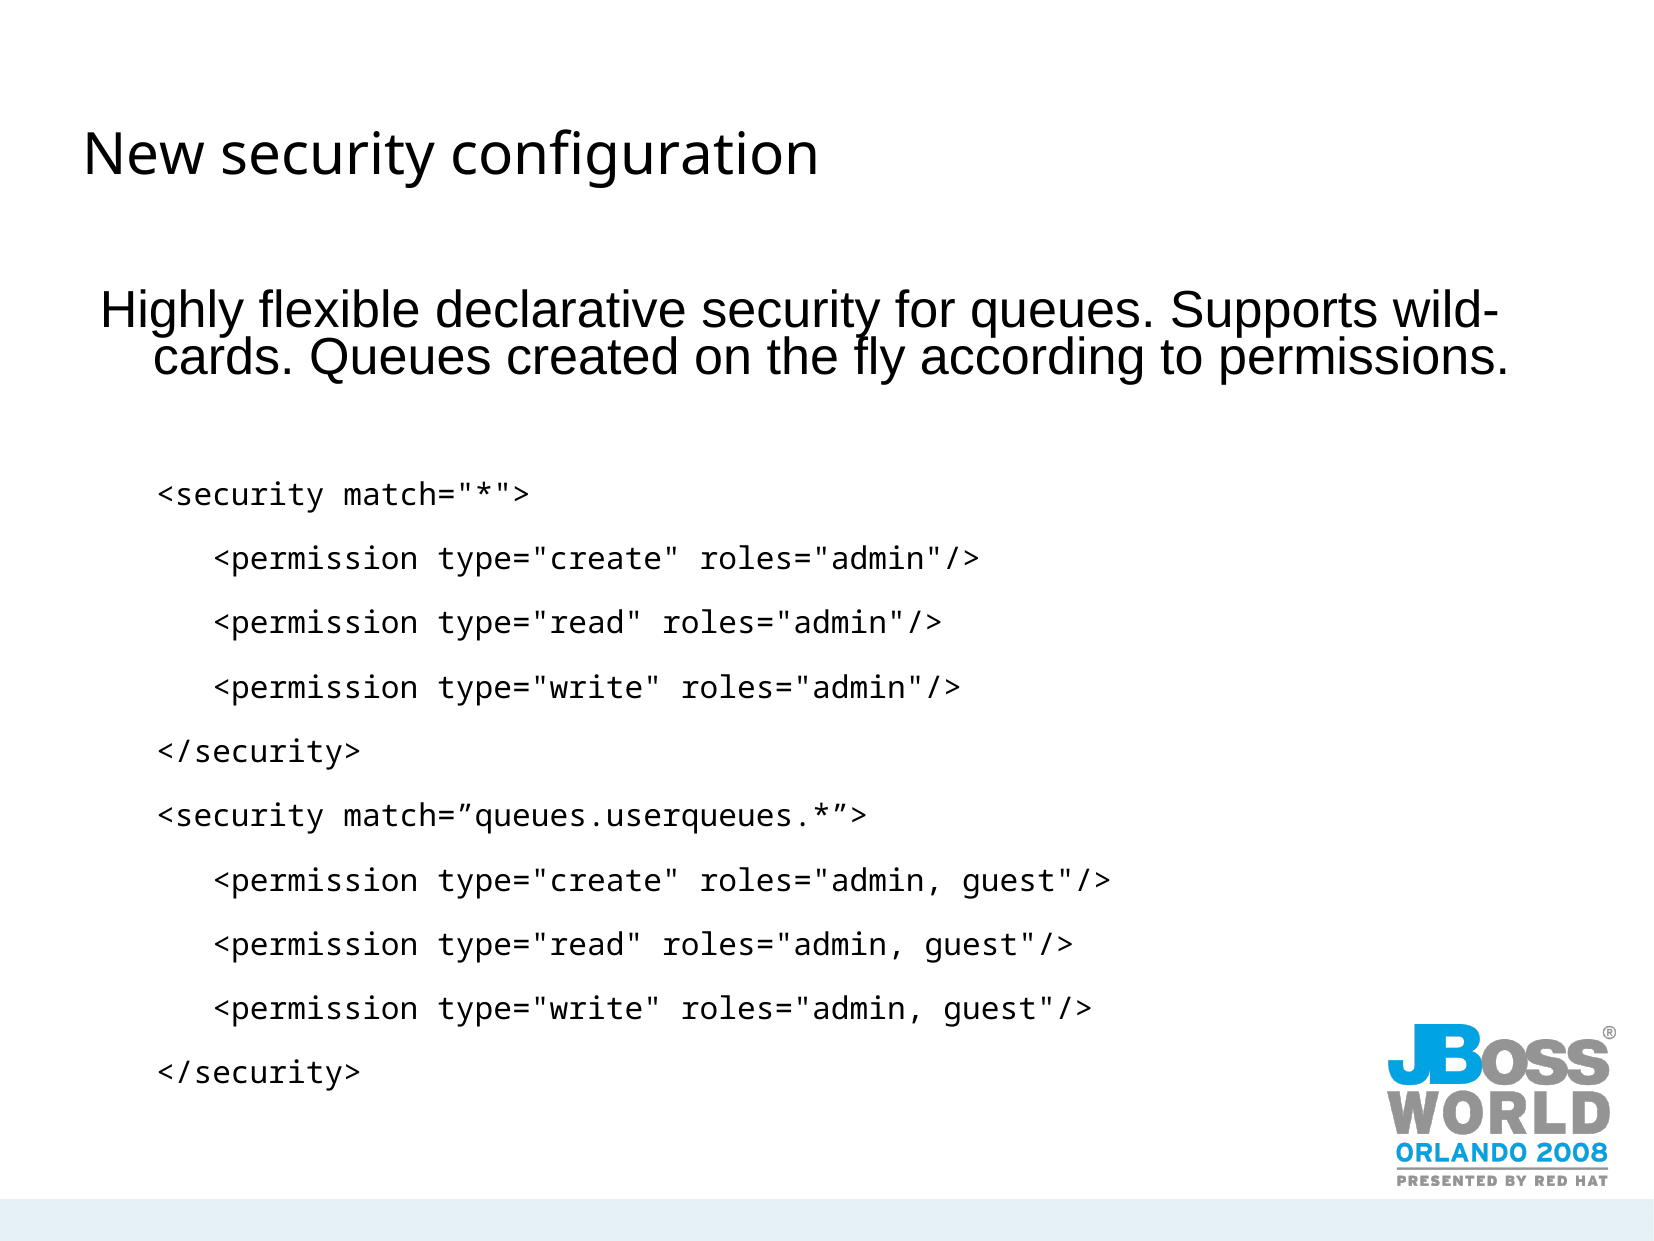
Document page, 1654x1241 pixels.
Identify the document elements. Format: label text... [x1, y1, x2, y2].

picture [1387, 1024, 1616, 1186]
picture [0, 1199, 1654, 1241]
title New security configuration [82, 56, 1571, 249]
list Highly flexible declarative security for queues. Supports wild-cards. Queues created on the fly according to permissions. <security match="*"> <permission type="create" roles="admin"/> <permission type="read" roles="admin"/> <permission type="write" roles="admin"/> </security> <security match=”queues.userqueues.*”> <permission type="create" roles="admin, guest"/> <permission type="read" roles="admin, guest"/> <permission type="write" roles="admin, guest"/> </security> [82, 290, 1571, 1141]
